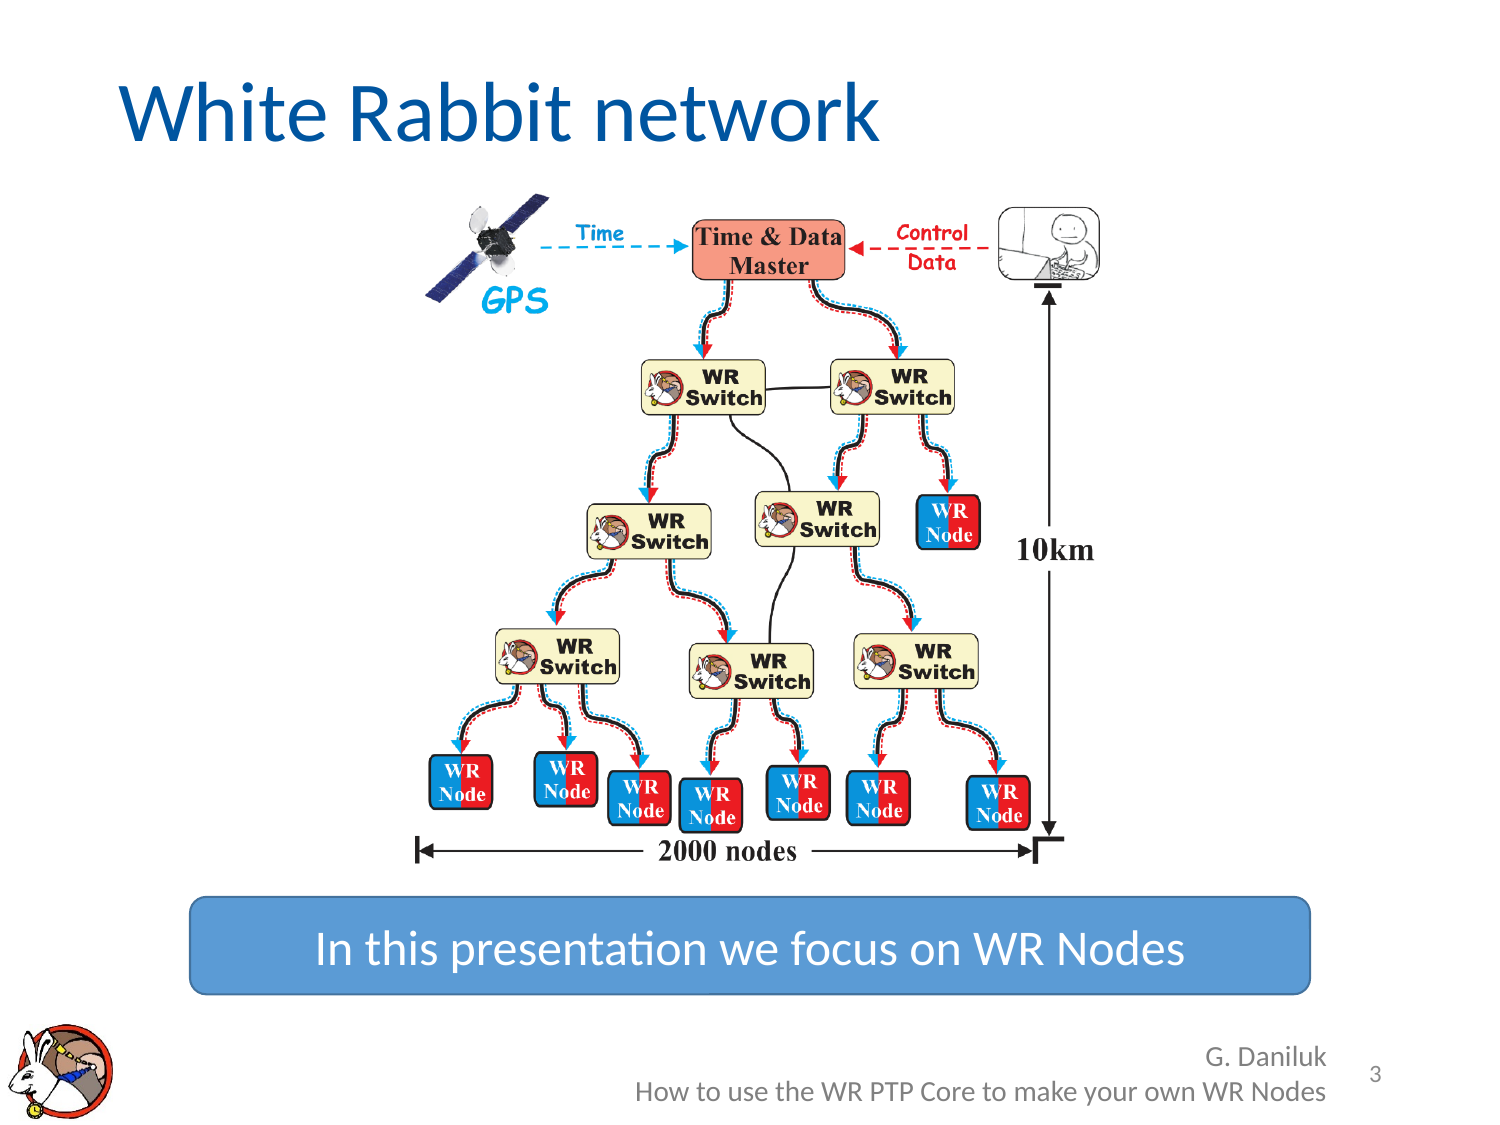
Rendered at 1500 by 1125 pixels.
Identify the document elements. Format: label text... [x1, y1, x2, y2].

text_box G. Daniluk How to use the WR PTP Core to make your own WR Nodes [112, 1029, 1342, 1115]
title White Rabbit network [103, 59, 1397, 169]
slide_number <number> [1342, 1042, 1397, 1103]
picture [7, 1024, 113, 1121]
text_box In this presentation we focus on WR Nodes [189, 896, 1311, 995]
picture [382, 168, 1118, 880]
